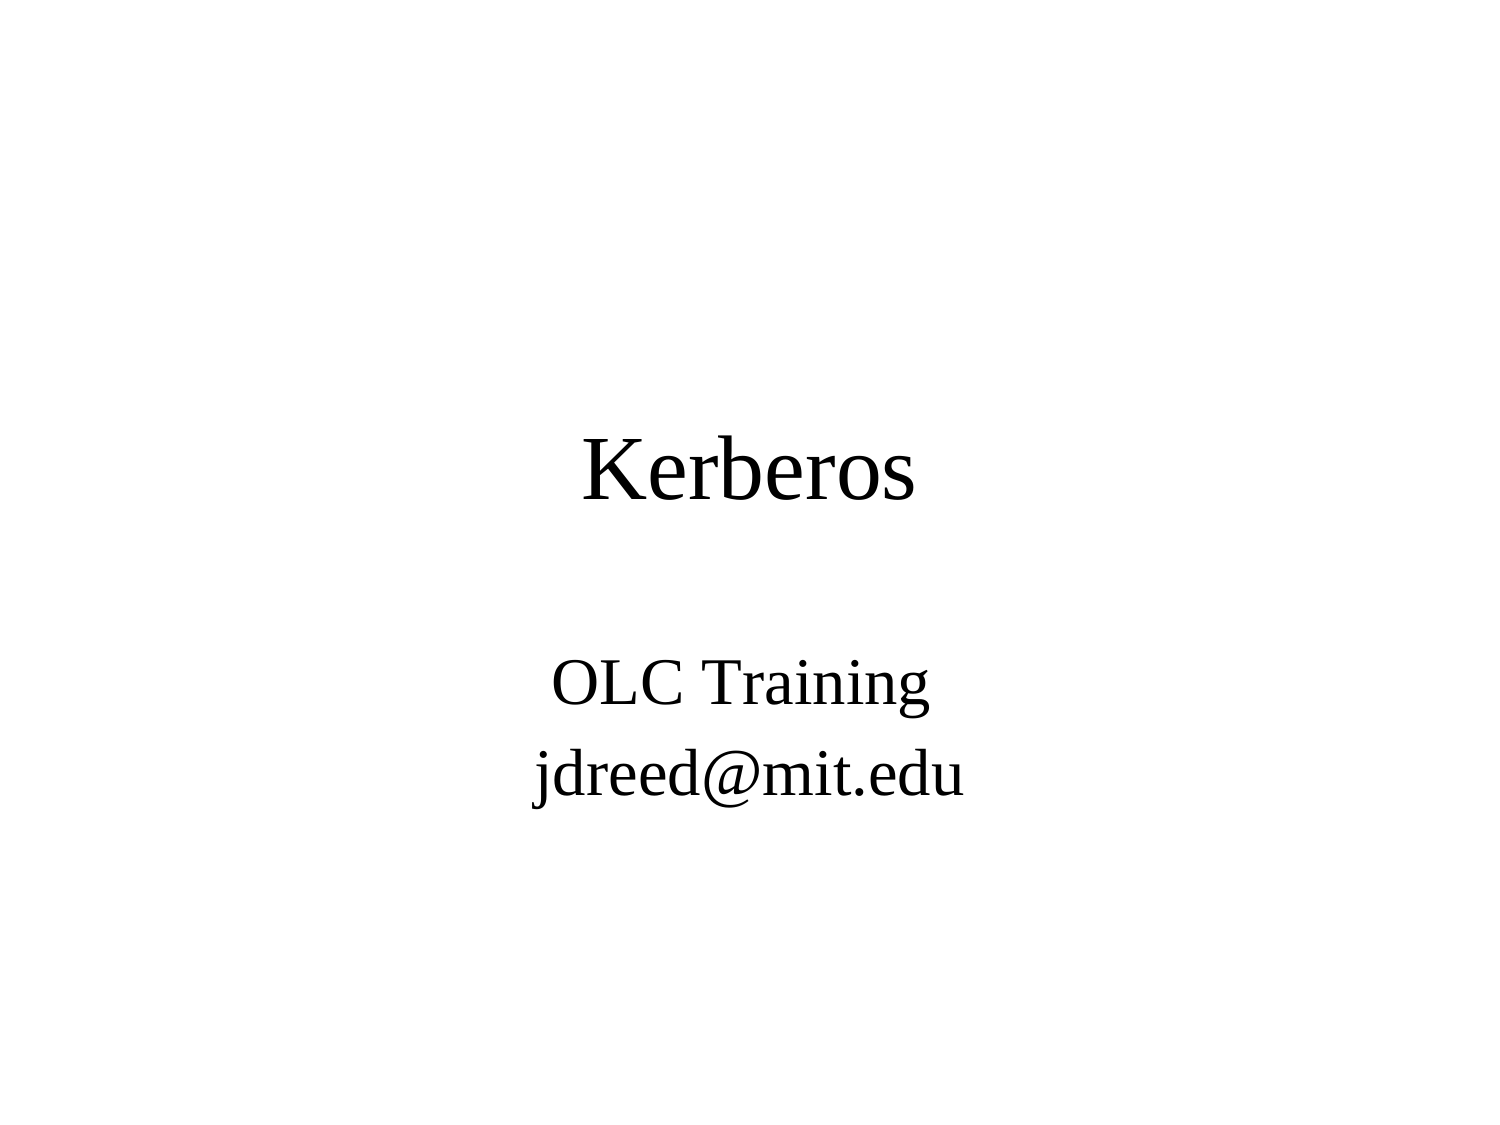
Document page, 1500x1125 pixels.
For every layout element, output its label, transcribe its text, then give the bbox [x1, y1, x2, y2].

subtitle OLC Training jdreed@mit.edu [225, 637, 1276, 926]
title Kerberos [112, 374, 1388, 563]
